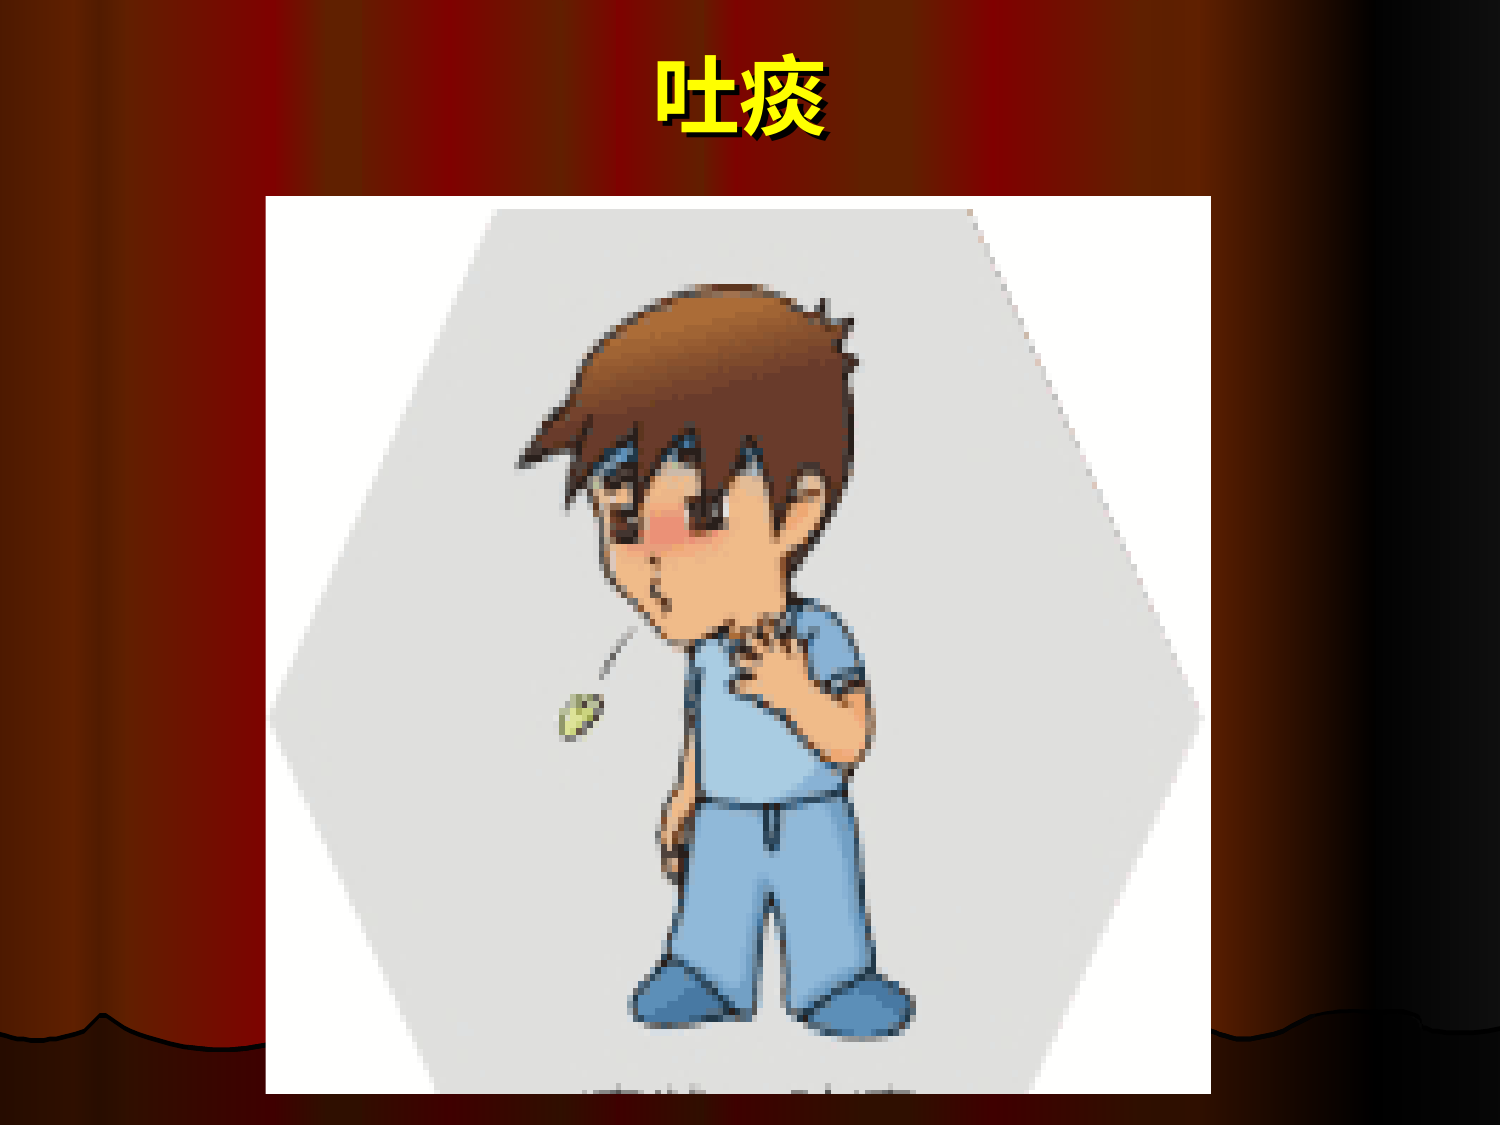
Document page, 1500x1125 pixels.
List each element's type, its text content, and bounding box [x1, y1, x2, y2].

title 吐痰 [64, 0, 1415, 187]
picture [265, 196, 1247, 1094]
